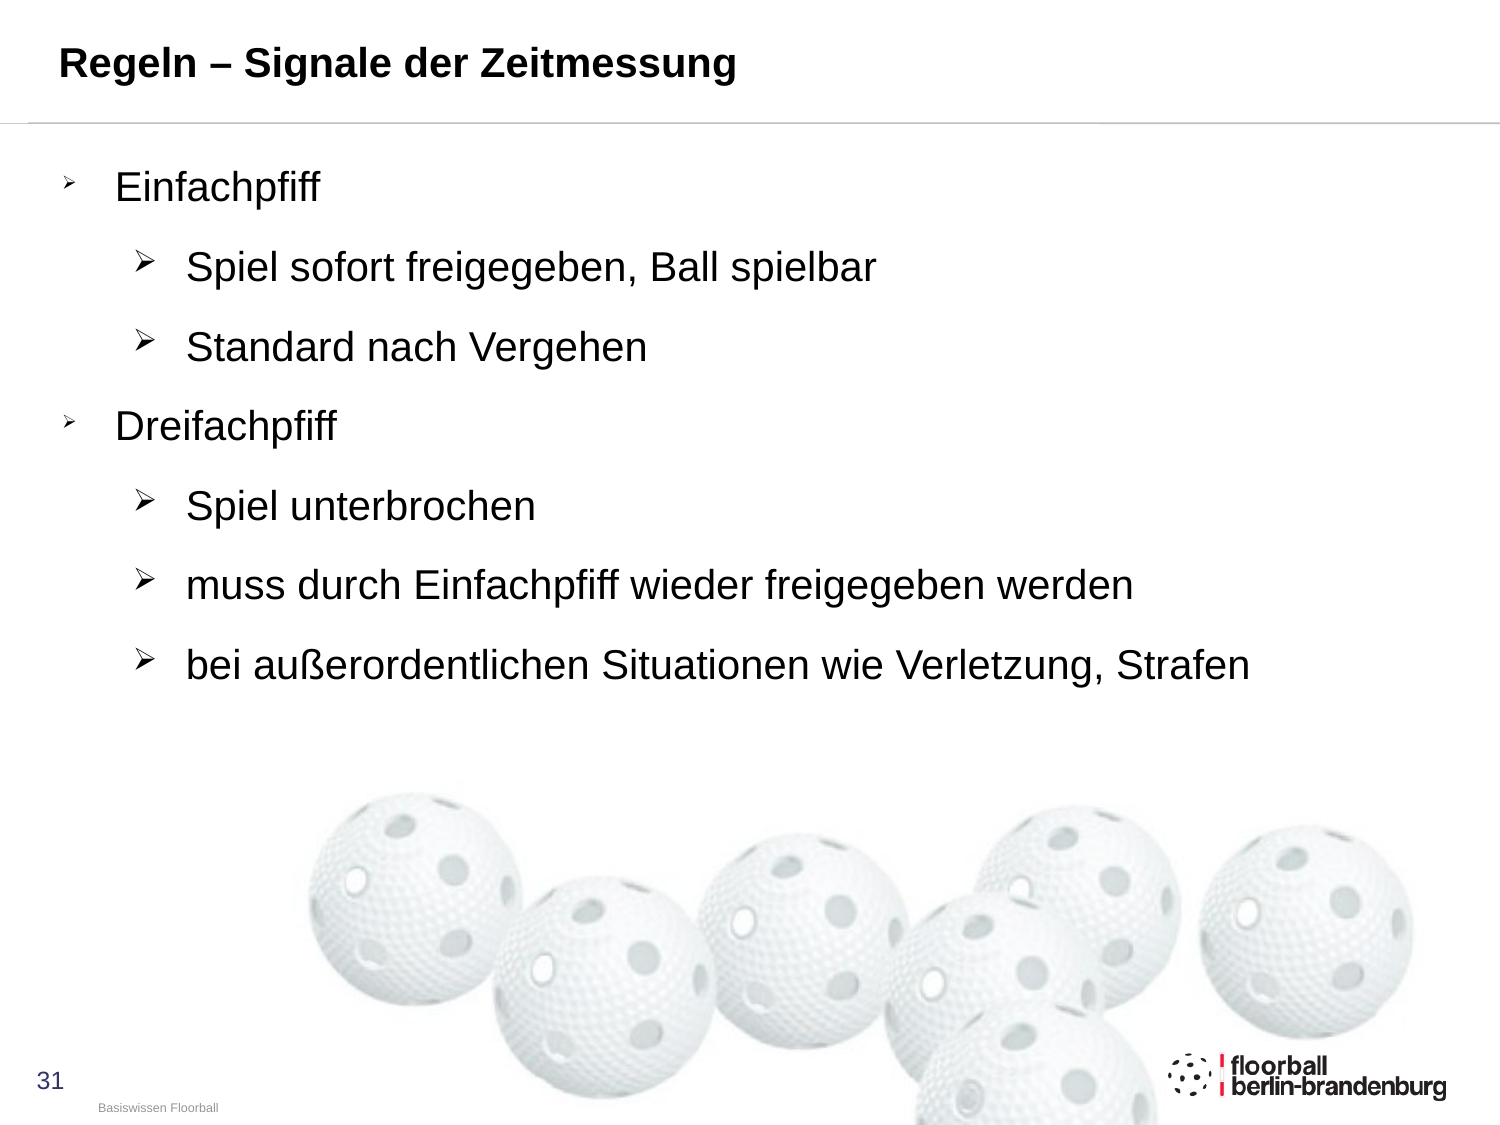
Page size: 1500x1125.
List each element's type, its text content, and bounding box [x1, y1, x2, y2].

picture [242, 355, 1483, 1125]
text_box Regeln – Signale der Zeitmessung [43, 28, 1466, 94]
text_box Einfachpfiff Spiel sofort freigegeben, Ball spielbar Standard nach Vergehen Dreifachpfiff Spiel unterbrochen muss durch Einfachpfiff wieder freigegeben werden bei außerordentlichen Situationen wie Verletzung, Strafen [29, 152, 1466, 1013]
